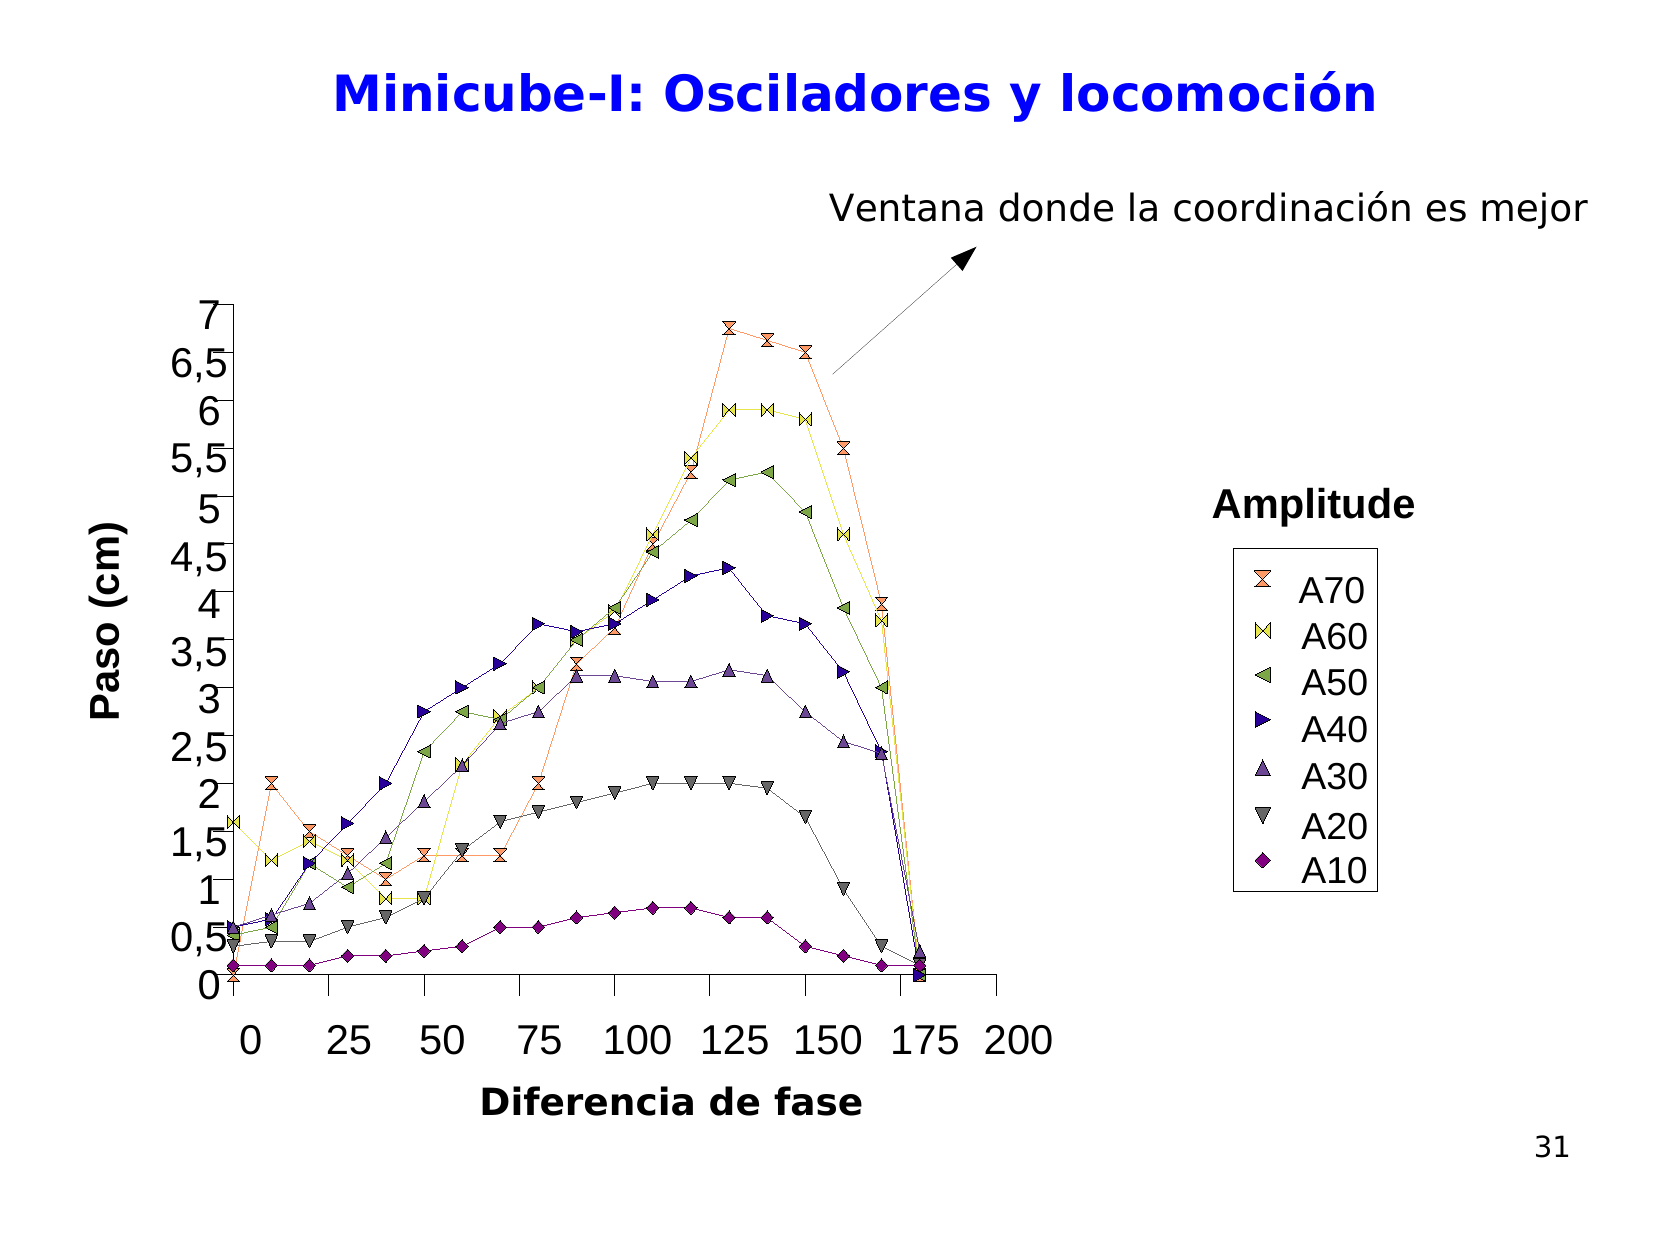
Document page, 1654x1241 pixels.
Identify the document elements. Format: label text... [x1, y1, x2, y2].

text_box [646, 901, 659, 915]
text_box [684, 675, 698, 688]
text_box A50 [1286, 670, 1383, 716]
text_box [761, 910, 774, 924]
text_box [379, 776, 392, 790]
text_box 50 [404, 1009, 481, 1077]
text_box [684, 513, 698, 527]
text_box [722, 776, 736, 790]
text_box [379, 830, 392, 844]
text_box [493, 848, 507, 862]
text_box [799, 505, 812, 519]
text_box [379, 856, 392, 870]
text_box [1255, 667, 1271, 683]
text_box 150 [778, 1009, 875, 1073]
text_box [837, 882, 850, 896]
text_box 4,5 [155, 526, 243, 594]
text_box 75 [501, 1009, 578, 1073]
text_box 3 [182, 689, 236, 736]
text_box [799, 412, 812, 426]
text_box 0,5 [155, 906, 243, 974]
text_box [761, 333, 774, 347]
text_box [722, 910, 736, 924]
text_box [875, 613, 888, 627]
text_box [761, 609, 774, 623]
text_box [608, 669, 621, 683]
text_box 100 [588, 1009, 684, 1073]
text_box 125 [684, 1009, 778, 1073]
text_box [265, 908, 278, 948]
text_box [417, 705, 431, 718]
text_box [532, 920, 545, 934]
text_box A10 [1286, 861, 1383, 904]
text_box [455, 939, 469, 953]
text_box [761, 781, 774, 795]
text_box [722, 561, 736, 575]
text_box [761, 465, 774, 479]
text_box [532, 680, 545, 694]
text_box Amplitude [1196, 472, 1431, 542]
text_box [455, 843, 469, 862]
text_box A30 [1286, 763, 1383, 810]
text_box 7 [182, 284, 236, 352]
text_box [417, 848, 431, 862]
text_box [799, 617, 812, 631]
text_box [837, 527, 850, 541]
text_box [799, 939, 812, 953]
text_box [417, 744, 431, 758]
text_box 6,5 [155, 332, 243, 400]
text_box [646, 527, 659, 559]
text_box [837, 665, 850, 679]
text_box A60 [1286, 608, 1383, 670]
text_box [684, 569, 698, 583]
text_box 6 [182, 400, 236, 447]
text_box [493, 815, 507, 829]
text_box [455, 757, 469, 772]
text_box [341, 920, 354, 934]
text_box [570, 625, 583, 647]
text_box 2 [182, 784, 236, 832]
text_box A20 [1286, 810, 1383, 861]
text_box [417, 891, 431, 905]
text_box [1255, 807, 1271, 824]
text_box [684, 901, 698, 915]
text_box [379, 891, 392, 905]
text_box [379, 872, 392, 886]
text_box A40 [1286, 716, 1383, 763]
text_box [227, 920, 240, 953]
text_box [532, 617, 545, 631]
text_box [532, 776, 545, 790]
text_box [417, 794, 431, 808]
text_box [722, 403, 736, 417]
text_box 1 [182, 879, 236, 927]
text_box A70 [1283, 561, 1381, 624]
text_box Diferencia de fase [464, 1073, 879, 1132]
text_box [1255, 622, 1271, 639]
text_box [837, 949, 850, 963]
text_box [646, 776, 659, 790]
text_box 0 [182, 974, 236, 1022]
text_box [608, 906, 621, 920]
text_box [341, 848, 354, 867]
text_box [684, 776, 698, 790]
text_box [570, 910, 583, 924]
text_box Ventana donde la coordinación es mejor [814, 178, 1604, 238]
text_box [875, 744, 888, 760]
text_box [379, 949, 392, 963]
text_box [875, 597, 888, 611]
text_box [303, 958, 316, 972]
text_box [608, 601, 621, 635]
text_box [1255, 759, 1271, 776]
text_box [722, 473, 736, 487]
text_box [570, 796, 583, 809]
text_box [265, 958, 278, 972]
text_box [532, 805, 545, 819]
text_box 2,5 [155, 716, 243, 784]
text_box [608, 786, 621, 800]
text_box [227, 958, 240, 982]
text_box [532, 705, 545, 718]
text_box [799, 705, 812, 718]
text_box [341, 866, 354, 894]
text_box [684, 451, 698, 479]
text_box [455, 680, 469, 694]
text_box 3,5 [155, 621, 243, 689]
text_box [265, 853, 278, 867]
text_box Paso (cm) [73, 406, 143, 737]
text_box [722, 321, 736, 335]
text_box [875, 939, 888, 953]
text_box [303, 824, 316, 848]
text_box [570, 657, 583, 683]
text_box [493, 657, 507, 671]
text_box [761, 403, 774, 417]
text_box [303, 934, 316, 948]
text_box [646, 593, 659, 607]
text_box [722, 663, 736, 677]
text_box [303, 856, 316, 870]
text_box [1255, 852, 1271, 868]
text_box [1254, 570, 1271, 587]
text_box 5,5 [155, 427, 243, 495]
text_box [875, 958, 888, 972]
text_box [913, 944, 926, 982]
text_box [493, 709, 507, 730]
text_box [837, 441, 850, 455]
text_box [799, 810, 812, 824]
text_box 200 [969, 1009, 1069, 1077]
text_box [1255, 711, 1271, 728]
text_box 175 [875, 1009, 969, 1077]
text_box [799, 345, 812, 359]
text_box [341, 949, 354, 963]
text_box [227, 815, 240, 829]
text_box [493, 920, 507, 934]
text_box Minicube-I: Osciladores y locomoción [317, 57, 1394, 131]
text_box [761, 669, 774, 683]
text_box 0 [224, 1009, 278, 1077]
text_box [646, 675, 659, 688]
text_box [379, 910, 392, 924]
text_box 1,5 [155, 811, 243, 879]
text_box [455, 705, 469, 718]
text_box 5 [182, 495, 236, 546]
text_box [417, 944, 431, 958]
text_box [341, 816, 354, 830]
text_box 4 [182, 594, 236, 641]
text_box [265, 776, 278, 790]
text_box [875, 680, 888, 694]
text_box 25 [311, 1009, 388, 1077]
text_box [303, 896, 316, 910]
text_box [837, 734, 850, 748]
text_box [837, 601, 850, 615]
